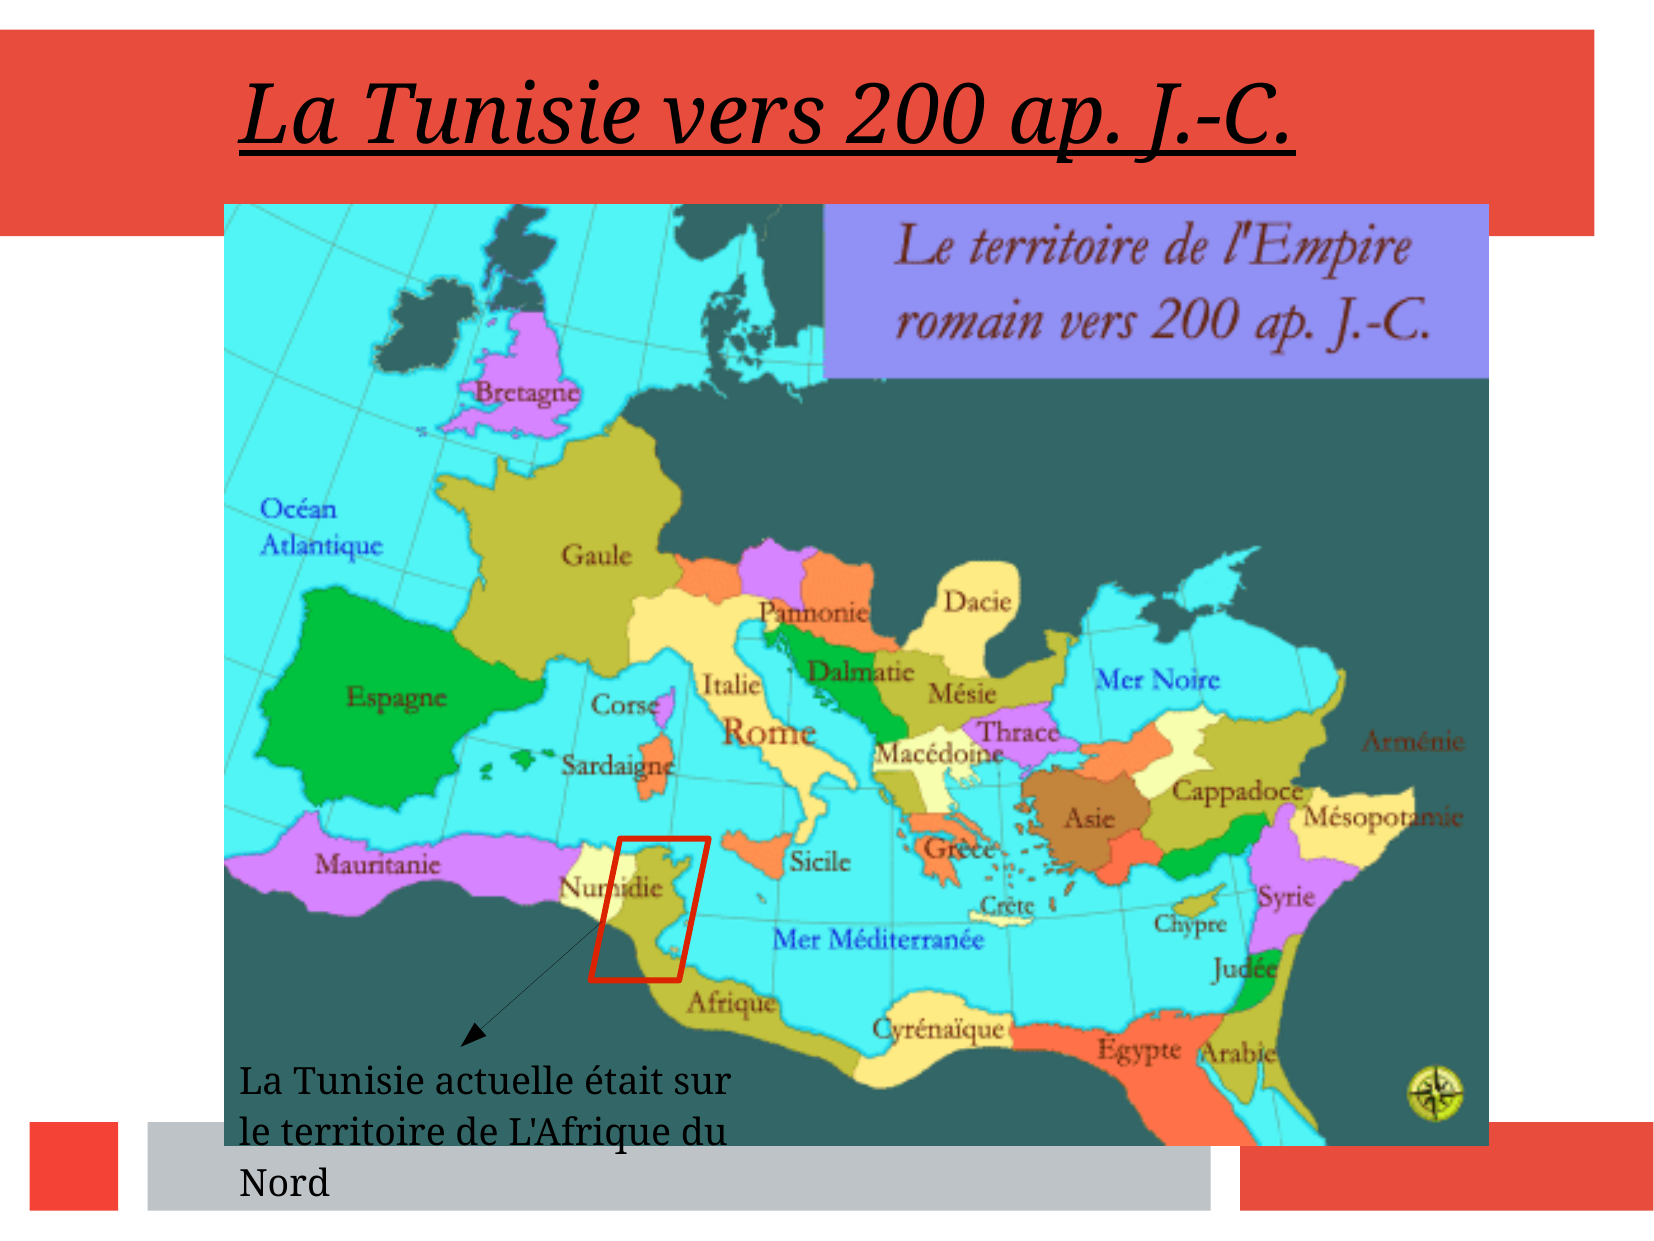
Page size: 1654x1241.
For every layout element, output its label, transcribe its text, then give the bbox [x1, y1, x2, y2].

picture [224, 204, 1489, 1146]
text_box La Tunisie actuelle était sur le territoire de L'Afrique du Nord [224, 1046, 768, 1148]
picture [595, 842, 704, 977]
text_box La Tunisie vers 200 ap. J.-C. [224, 47, 1477, 157]
